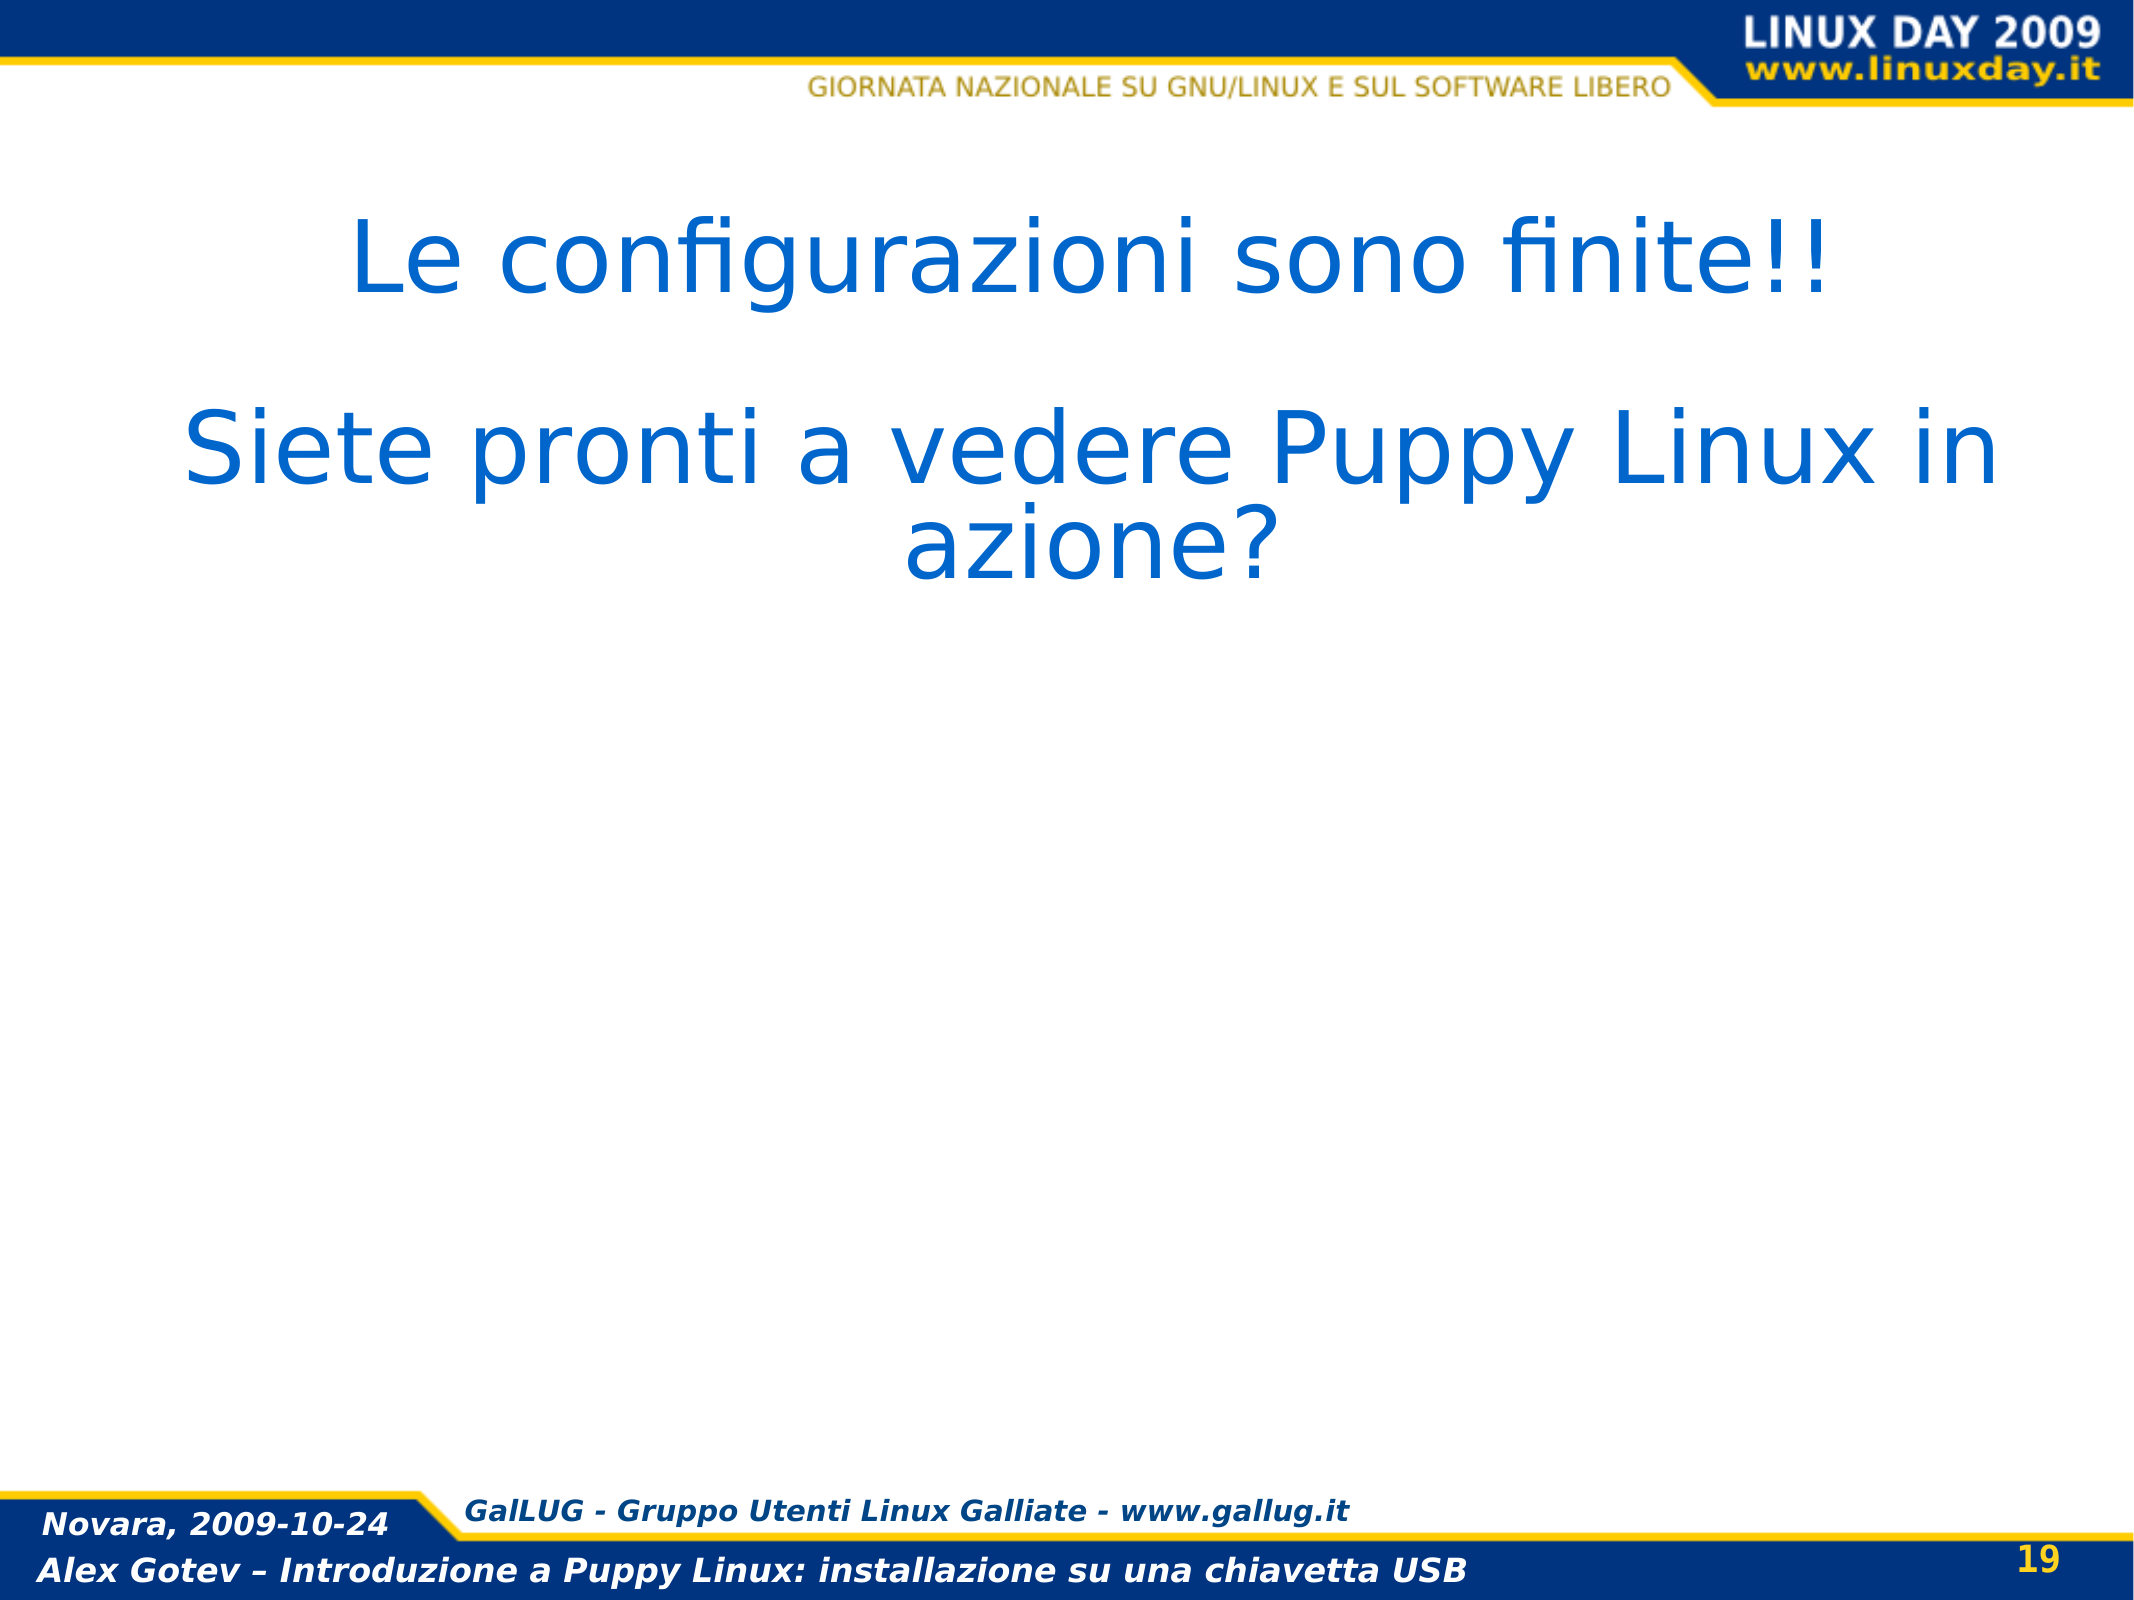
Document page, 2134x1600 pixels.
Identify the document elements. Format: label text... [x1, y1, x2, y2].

picture [0, 0, 2134, 1600]
subtitle Le configurazioni sono finite!! Siete pronti a vedere Puppy Linux in azione? [106, 159, 2080, 1441]
